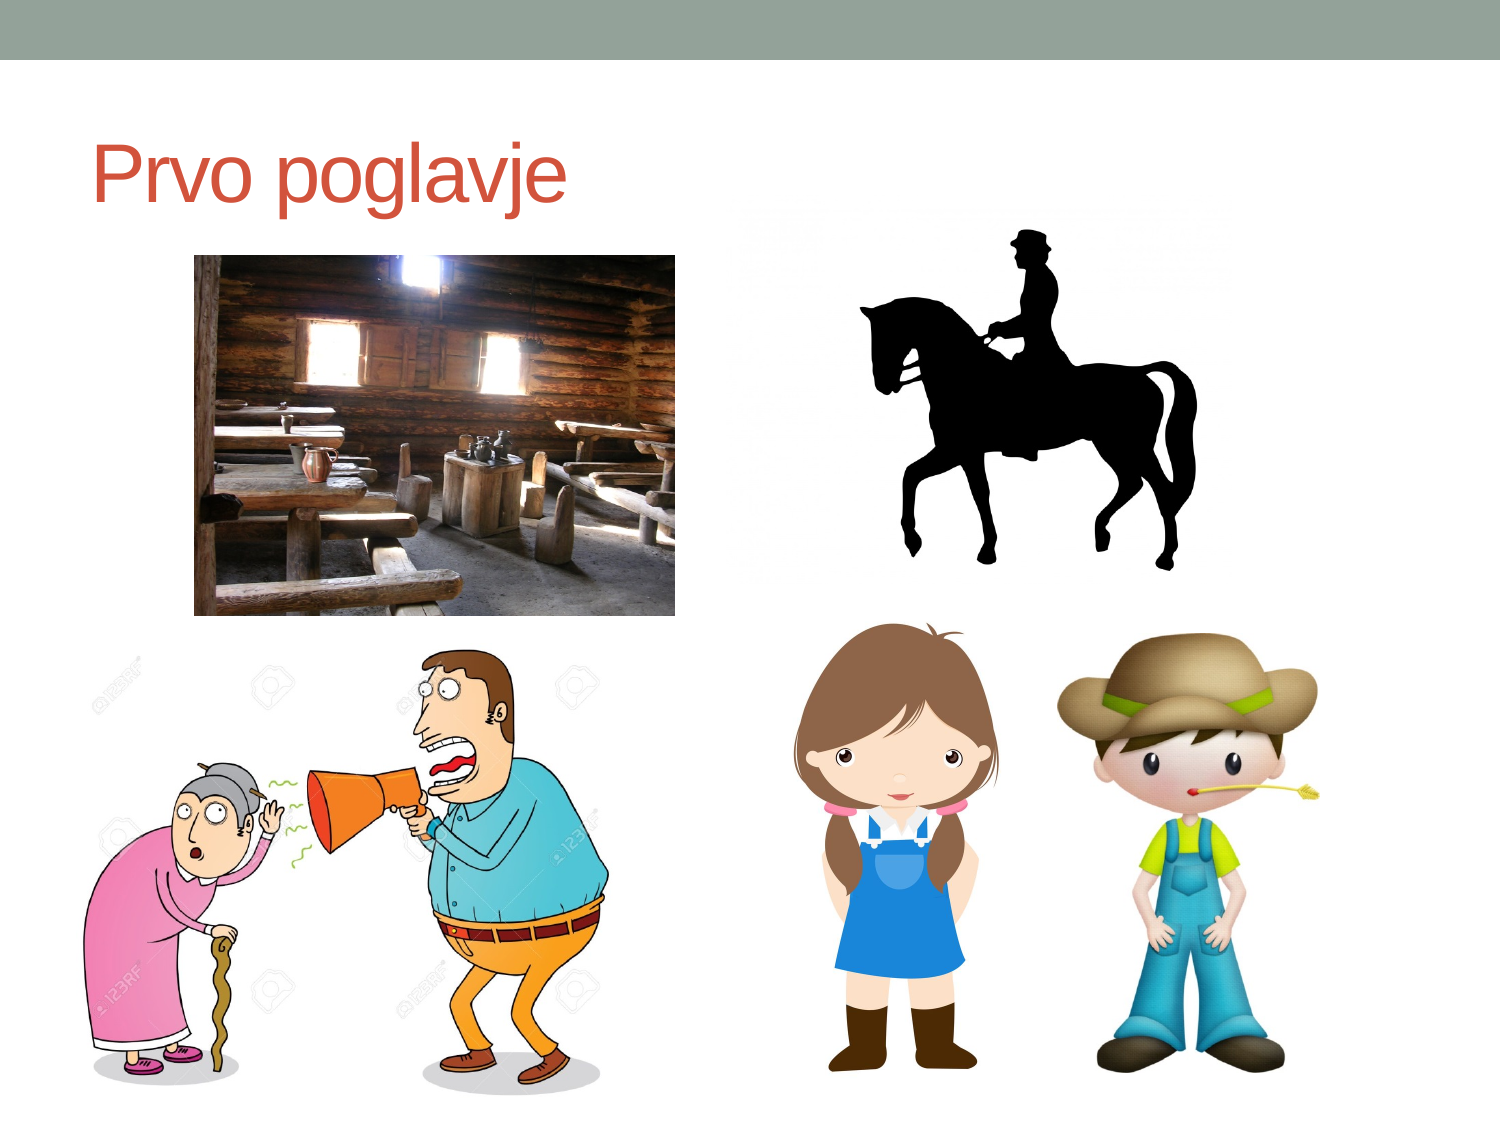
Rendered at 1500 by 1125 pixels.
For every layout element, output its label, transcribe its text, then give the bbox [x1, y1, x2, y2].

picture [194, 255, 675, 616]
picture [76, 643, 615, 1100]
picture [689, 589, 1320, 1082]
picture [726, 195, 1232, 584]
title Prvo poglavje [75, 87, 1425, 250]
